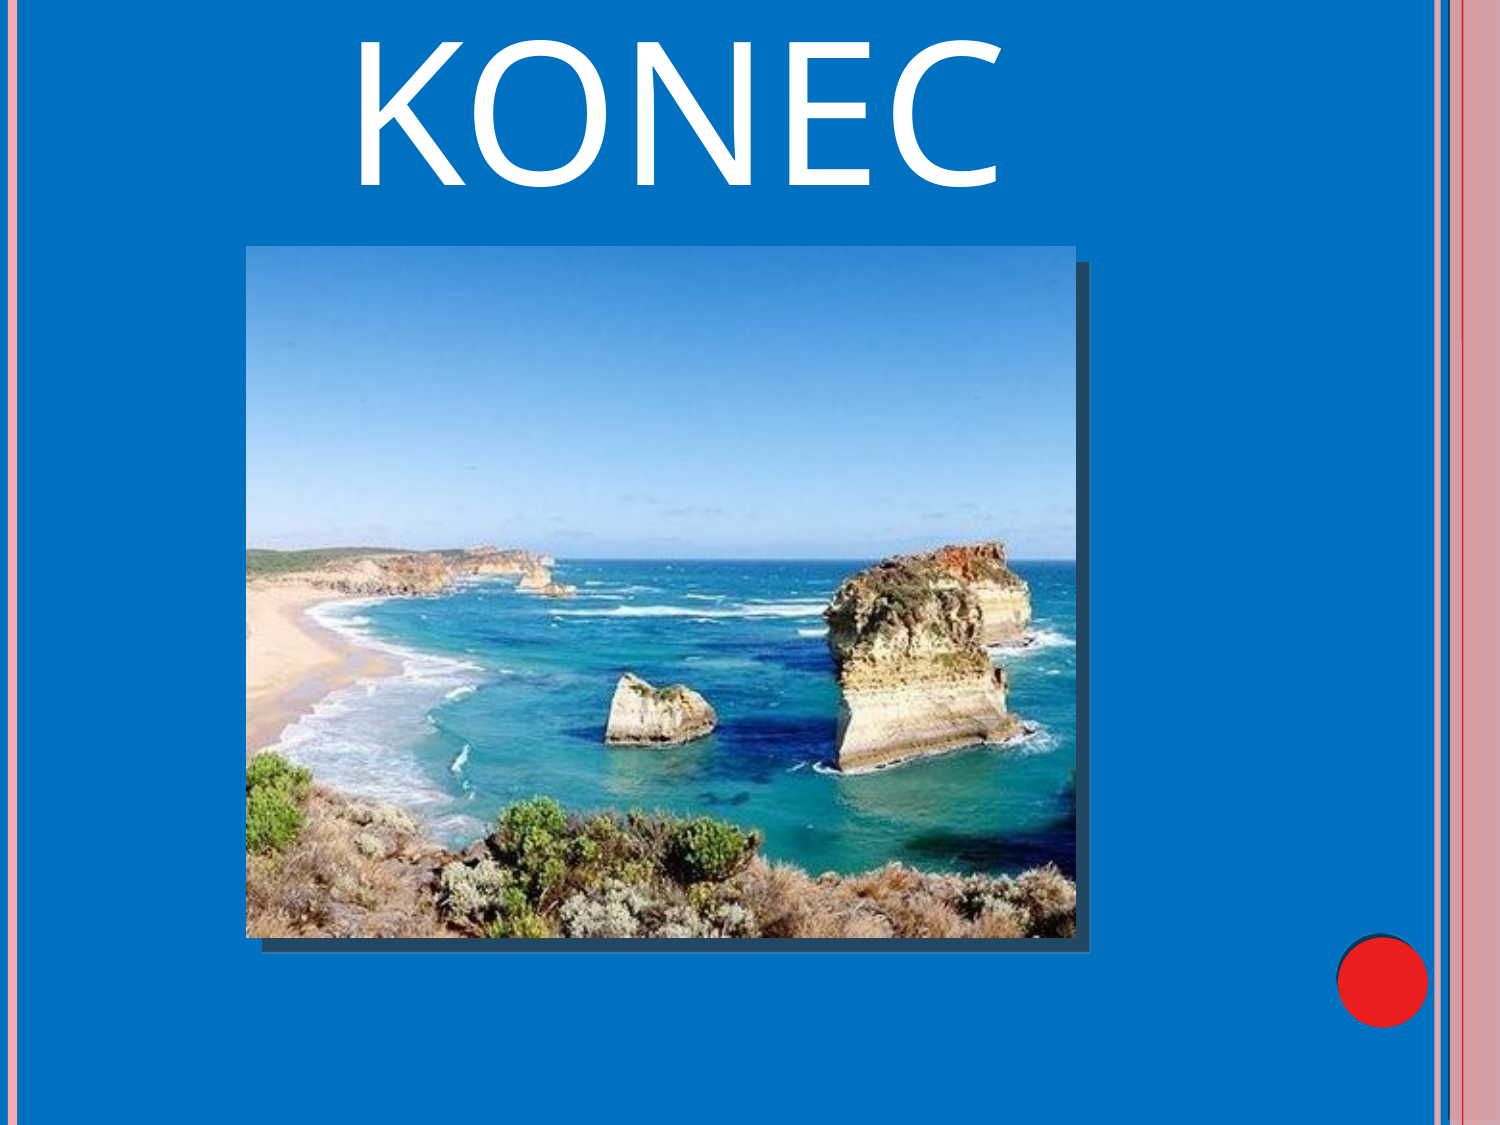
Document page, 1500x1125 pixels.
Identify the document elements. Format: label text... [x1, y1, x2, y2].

title konec [328, 45, 1500, 233]
picture [246, 246, 1076, 938]
